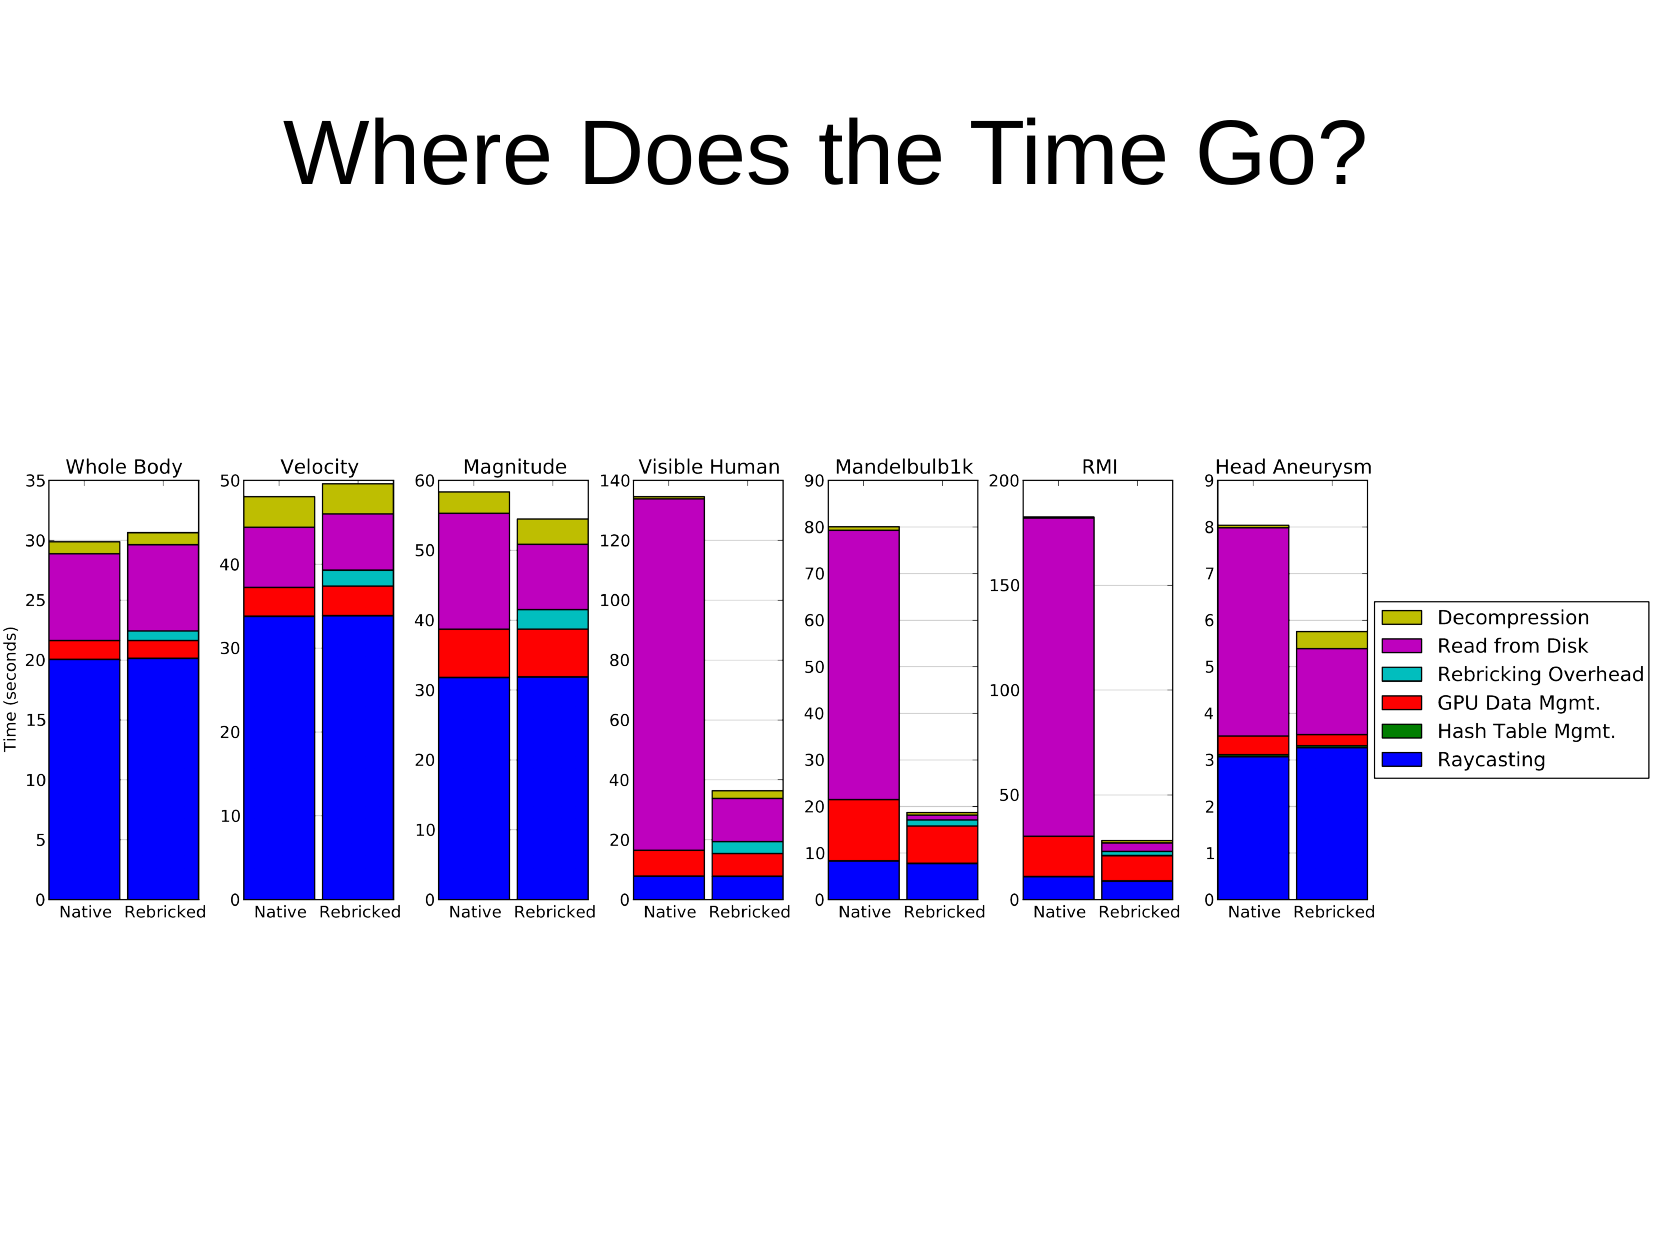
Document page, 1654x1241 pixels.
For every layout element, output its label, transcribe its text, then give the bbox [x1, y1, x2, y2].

title Where Does the Time Go? [82, 49, 1571, 257]
picture [3, 458, 1650, 918]
